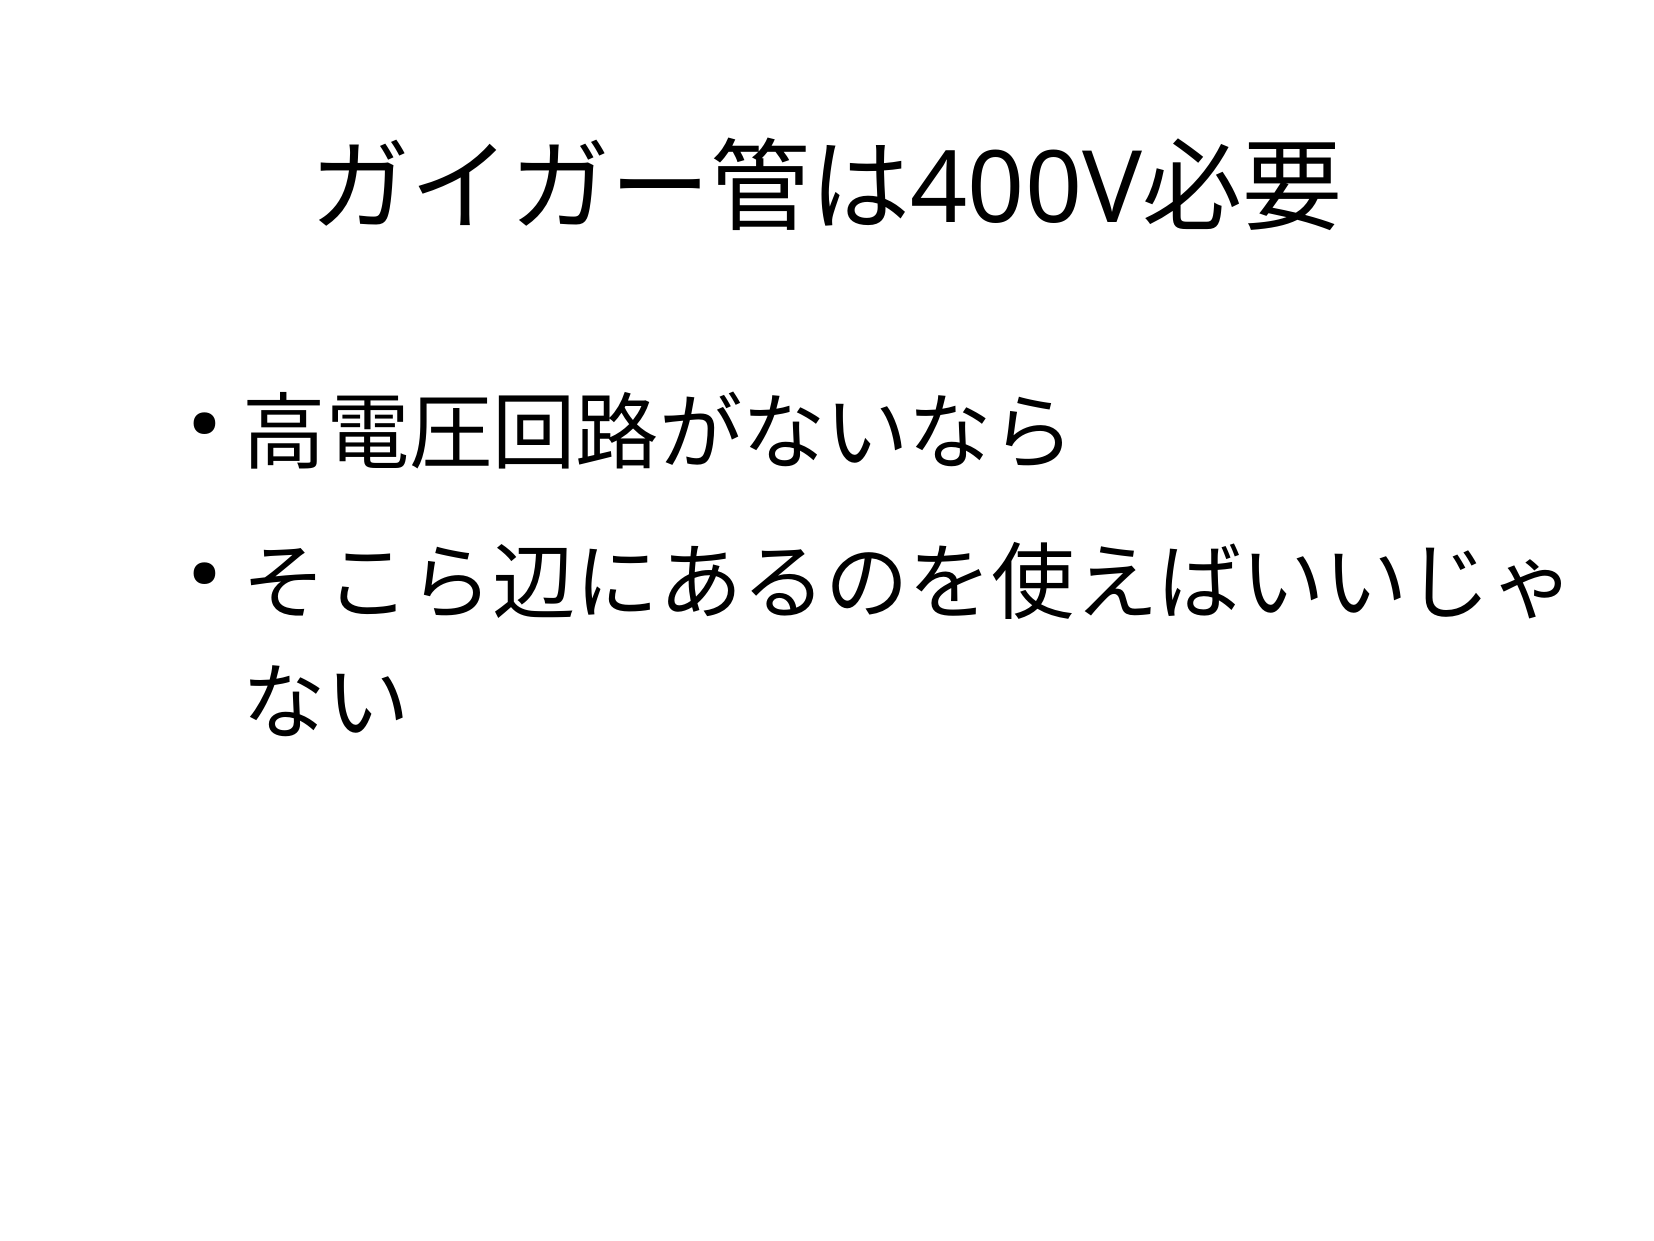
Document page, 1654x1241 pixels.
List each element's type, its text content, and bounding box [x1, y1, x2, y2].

title ガイガー管は400V必要 [82, 49, 1571, 310]
list 高電圧回路がないなら そこら辺にあるのを使えばいいじゃない [171, 365, 1579, 1184]
